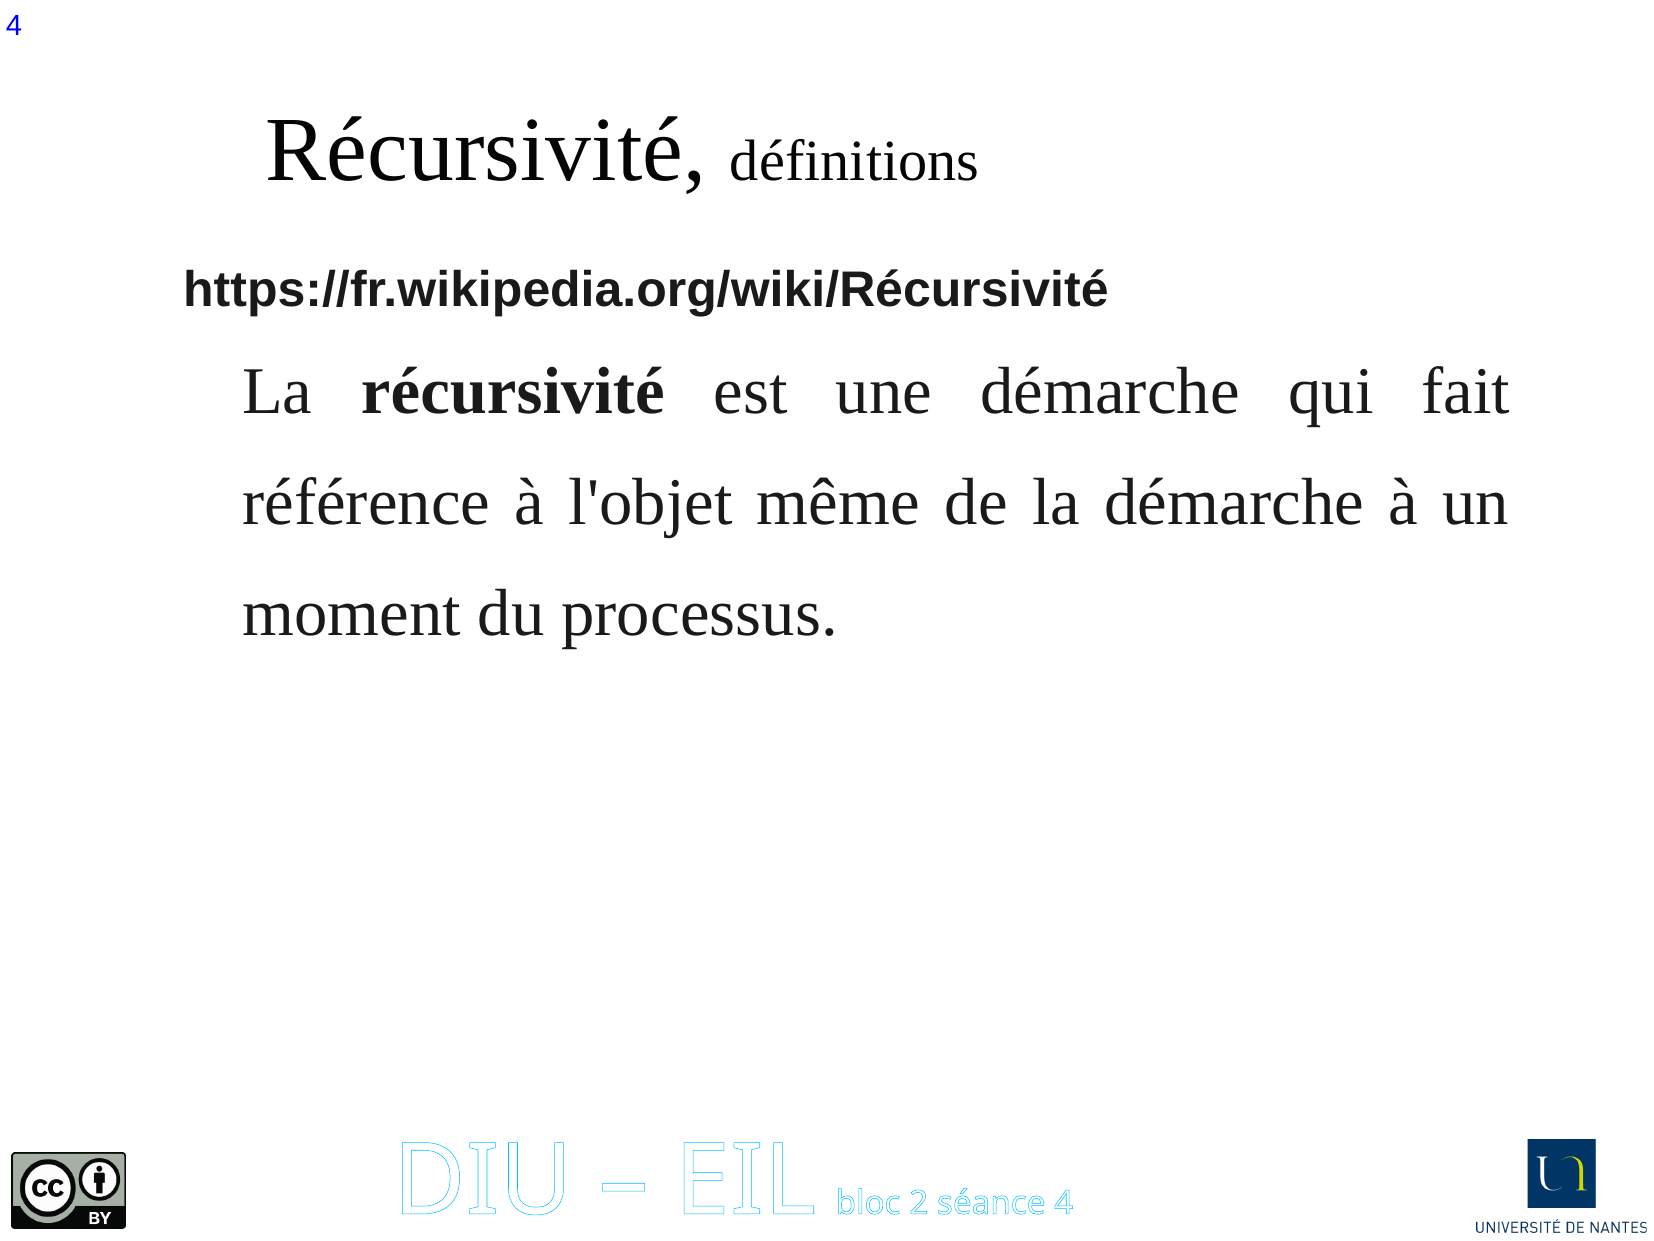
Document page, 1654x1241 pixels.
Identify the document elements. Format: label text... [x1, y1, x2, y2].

picture [602, 1182, 645, 1192]
picture [838, 1188, 855, 1215]
picture [992, 1195, 1009, 1215]
picture [1054, 1189, 1073, 1215]
picture [954, 1188, 971, 1215]
picture [1028, 1195, 1045, 1215]
picture [402, 1142, 460, 1215]
picture [469, 1142, 496, 1215]
picture [773, 1142, 815, 1215]
picture [1476, 1139, 1647, 1233]
picture [858, 1188, 863, 1215]
picture [733, 1142, 761, 1215]
picture [910, 1189, 927, 1215]
picture [886, 1195, 900, 1215]
subtitle https://fr.wikipedia.org/wiki/Récursivité La récursivité est une démarche qui fait référence à l'objet même de la démarche à un moment du processus. [183, 200, 1512, 1097]
picture [1012, 1195, 1026, 1215]
picture [508, 1142, 564, 1216]
picture [11, 1152, 126, 1229]
picture [972, 1195, 988, 1215]
picture [938, 1195, 952, 1215]
picture [683, 1142, 725, 1215]
title Récursivité, définitions [265, 47, 1595, 252]
picture [866, 1195, 884, 1215]
